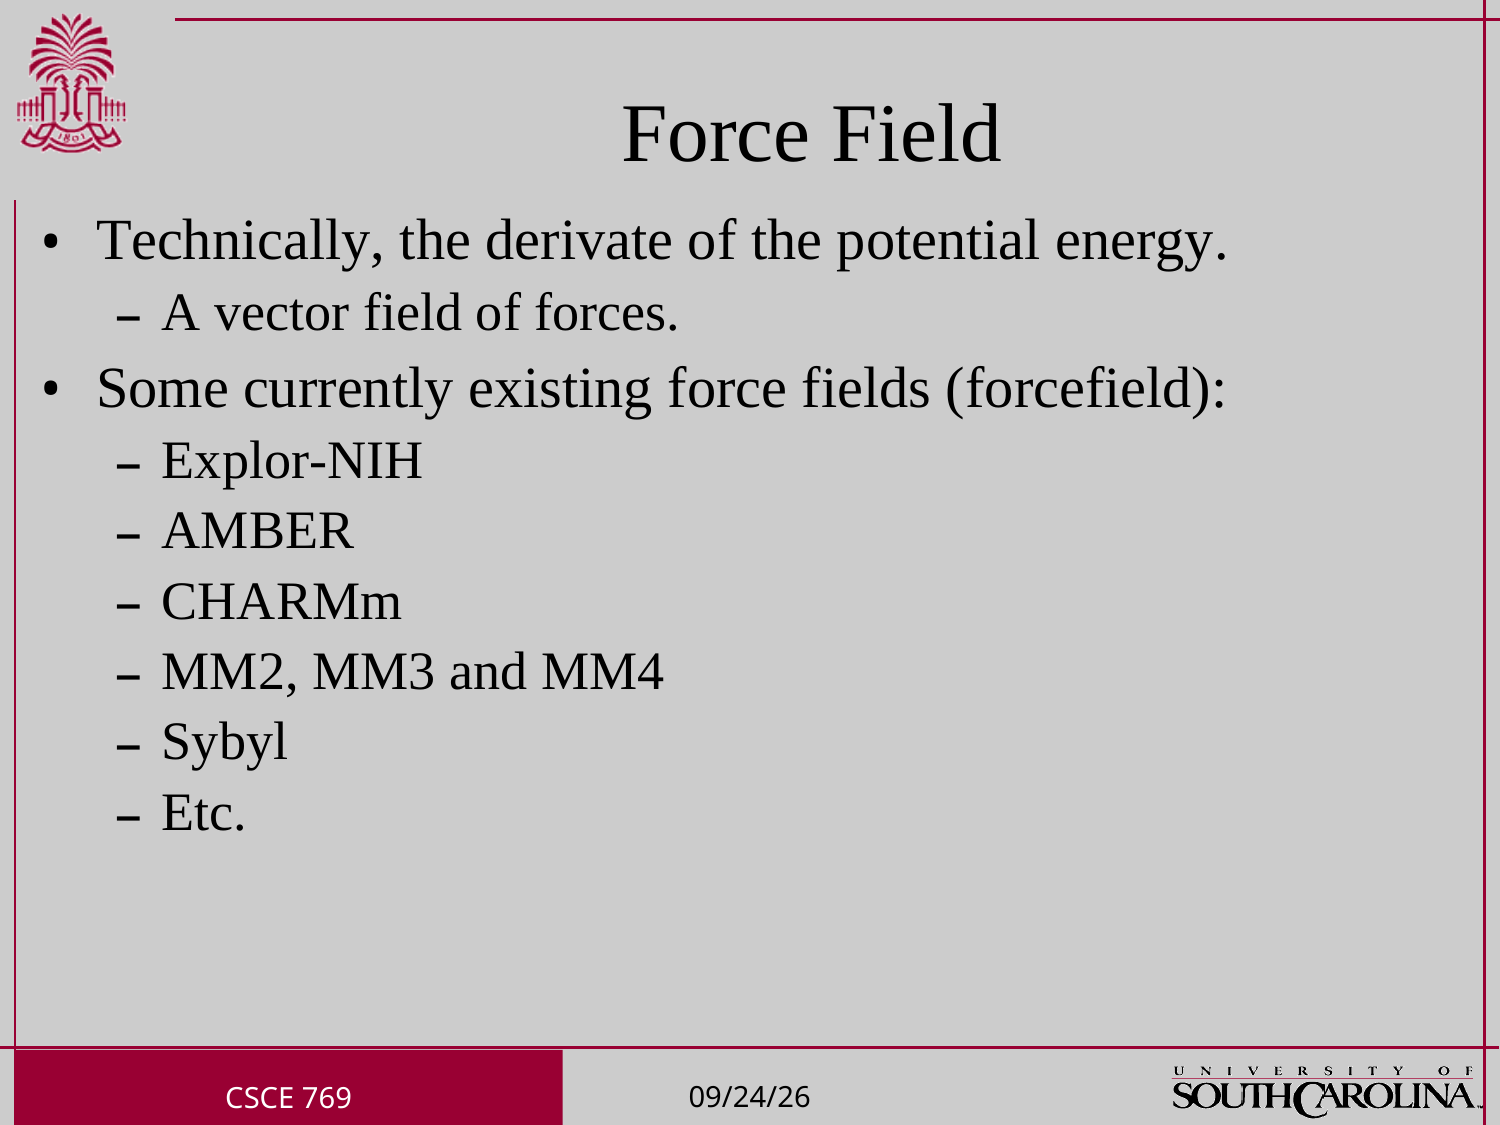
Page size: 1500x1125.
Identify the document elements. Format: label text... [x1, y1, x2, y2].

picture [12, 12, 131, 155]
list Technically, the derivate of the potential energy. A vector field of forces. Some currently existing force fields (forcefield): Explor-NIH AMBER CHARMm MM2, MM3 and MM4 Sybyl Etc. [24, 200, 1476, 1028]
picture [1162, 1049, 1483, 1125]
title Force Field [174, 9, 1450, 188]
